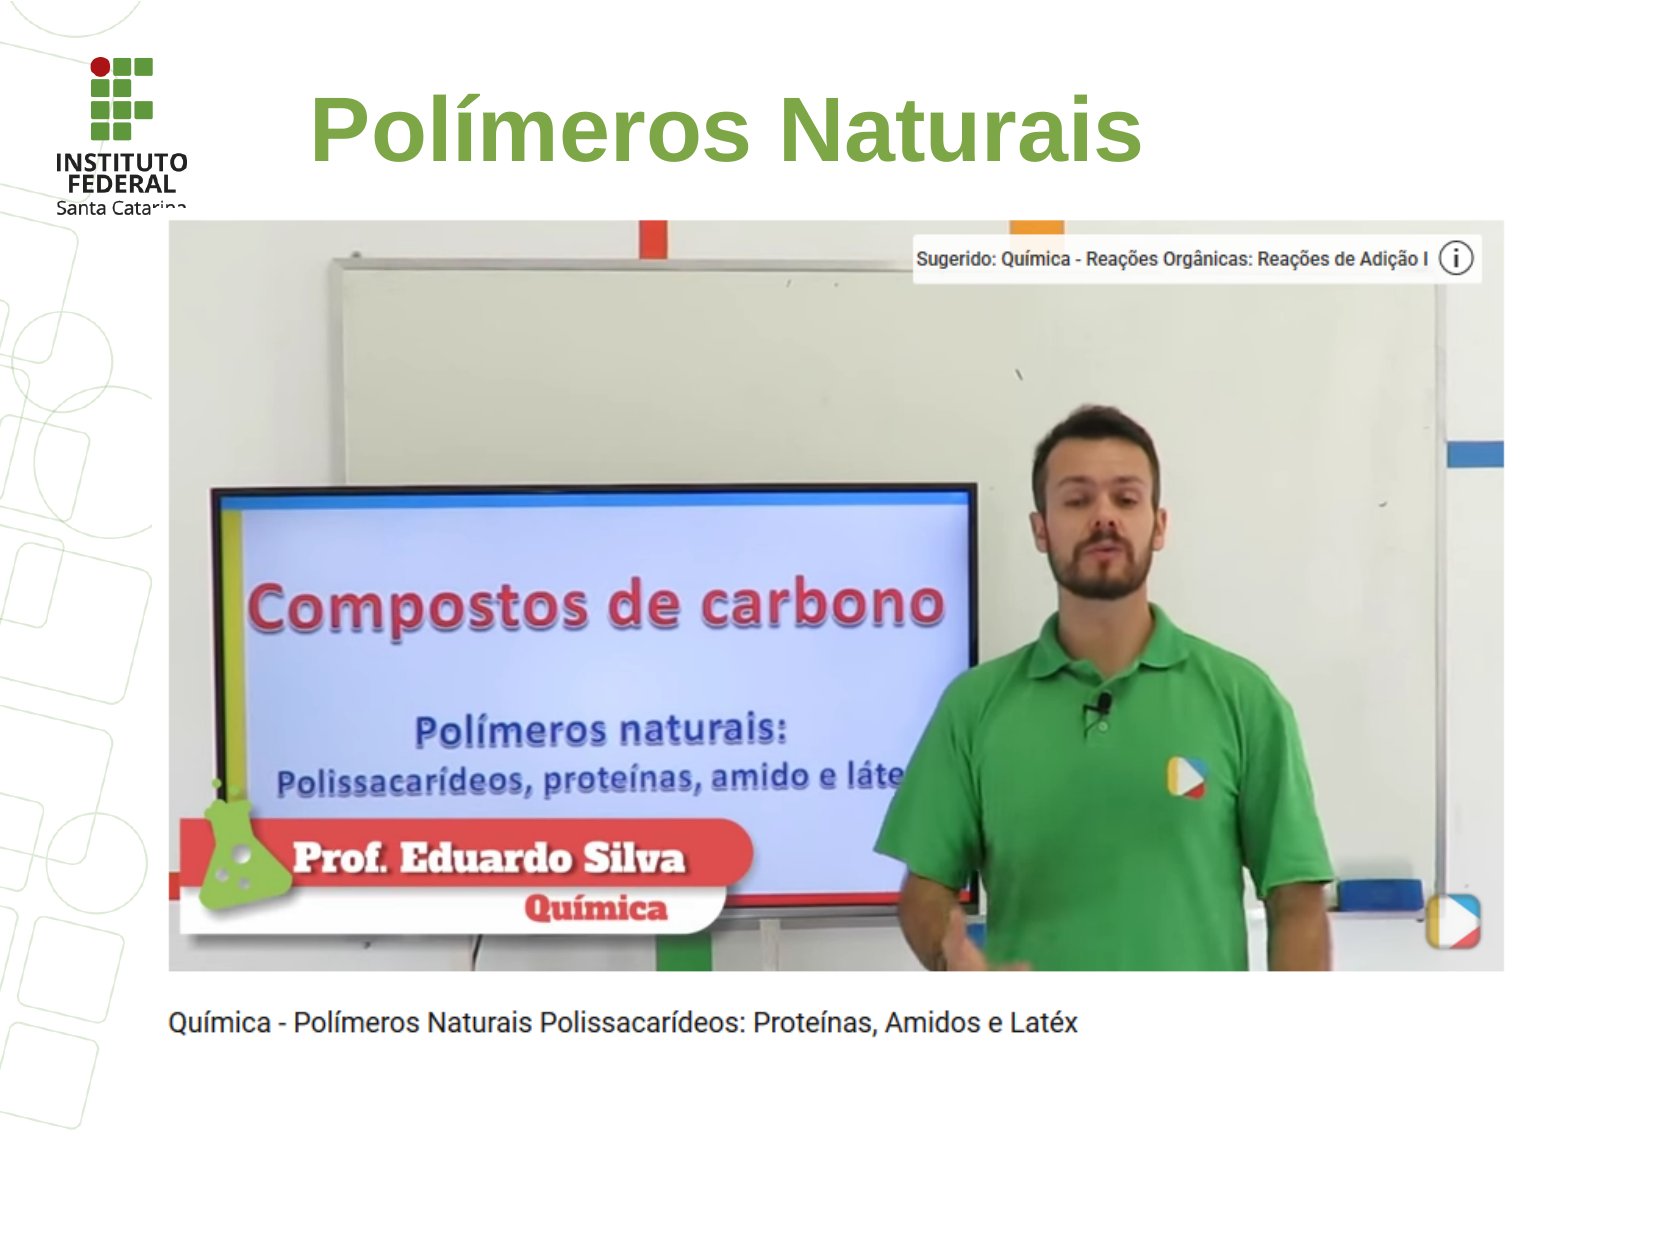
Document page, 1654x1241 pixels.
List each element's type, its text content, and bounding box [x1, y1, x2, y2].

picture [0, 1, 1654, 1170]
text_box Polímeros Naturais [295, 70, 1607, 189]
